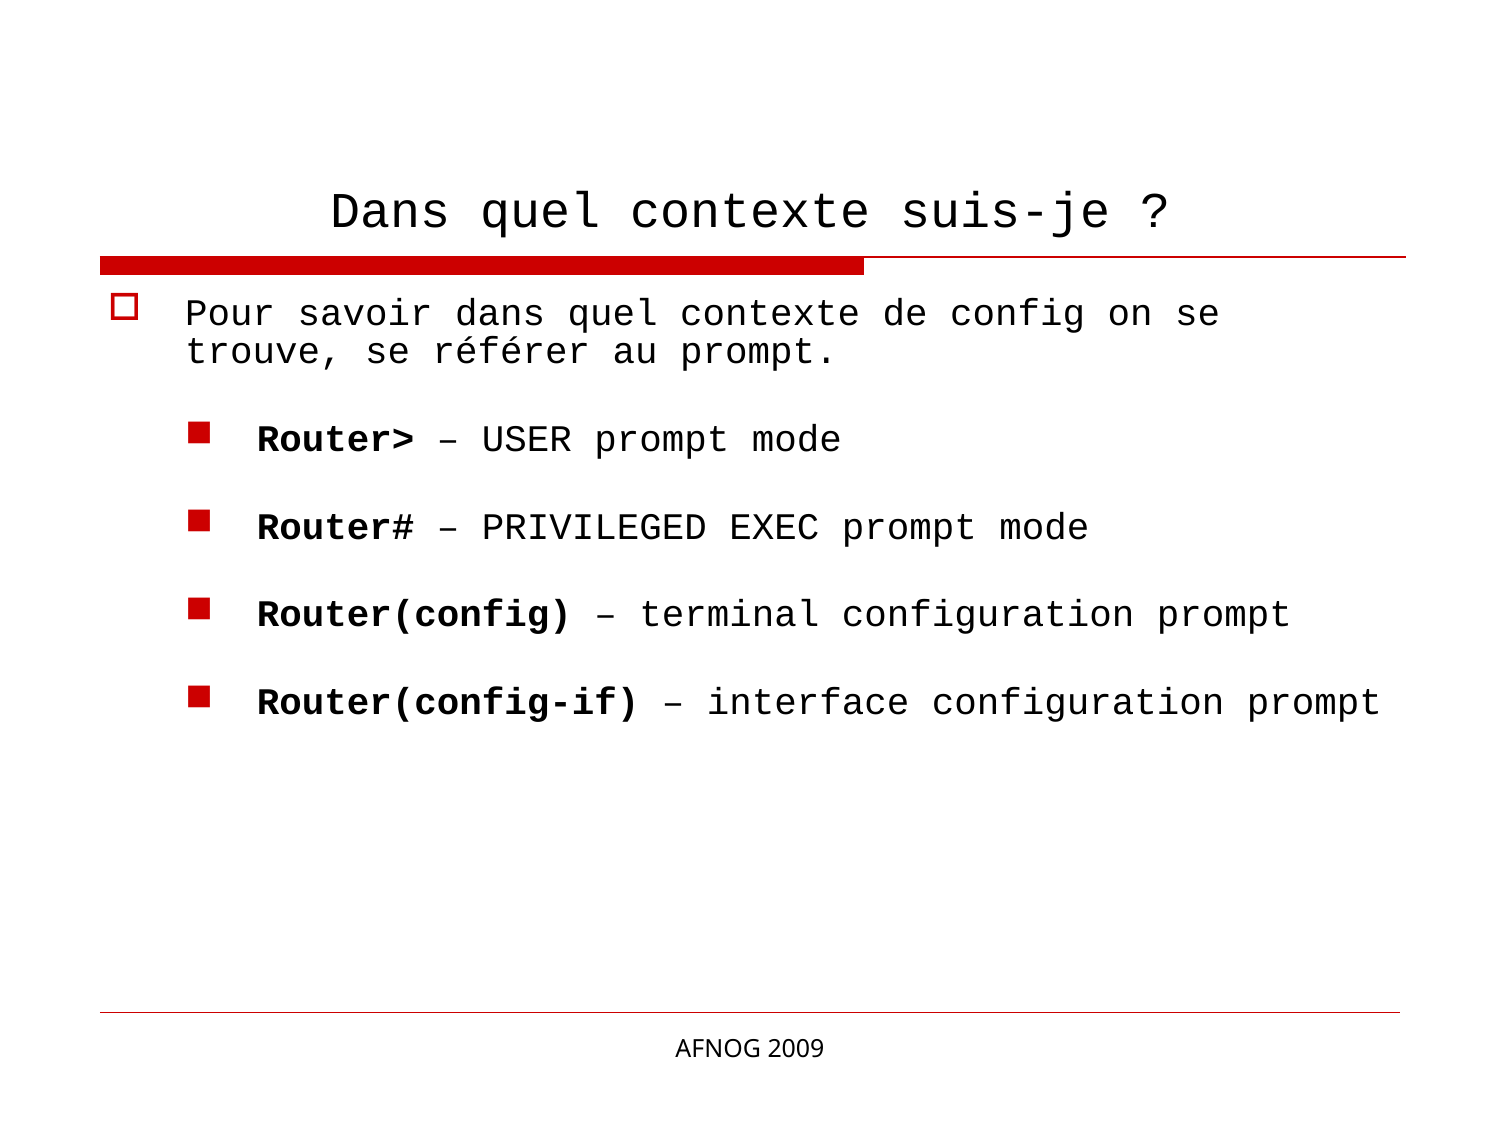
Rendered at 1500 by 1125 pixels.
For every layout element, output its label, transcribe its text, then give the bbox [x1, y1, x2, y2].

title Dans quel contexte suis-je ? [94, 49, 1407, 250]
text_box AFNOG 2009 [512, 1024, 988, 1103]
list Pour savoir dans quel contexte de config on se trouve, se référer au prompt. Router> – USER prompt mode Router# – PRIVILEGED EXEC prompt mode Router(config) – terminal configuration prompt Router(config-if) – interface configuration prompt [92, 287, 1406, 988]
